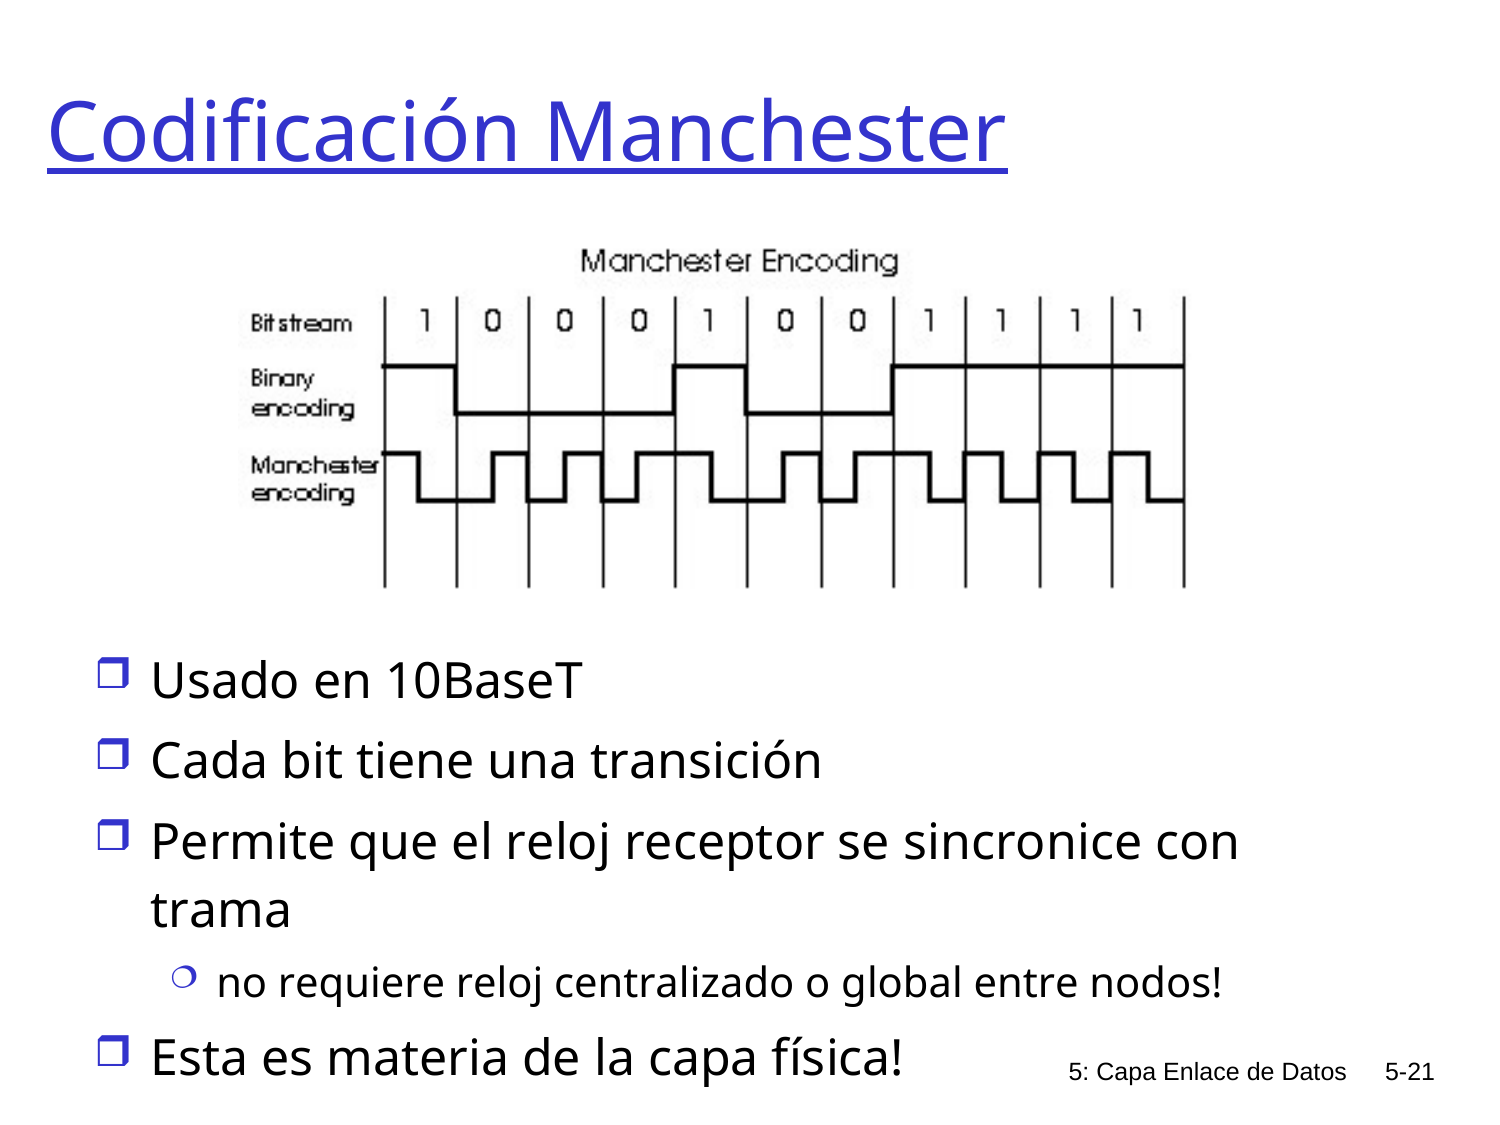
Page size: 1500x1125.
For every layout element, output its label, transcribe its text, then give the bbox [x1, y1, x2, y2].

picture [238, 230, 1196, 611]
list Usado en 10BaseT Cada bit tiene una transición Permite que el reloj receptor se sincronice con trama no requiere reloj centralizado o global entre nodos! Esta es materia de la capa física! [79, 636, 1355, 1015]
title Codificación Manchester [32, 35, 1308, 224]
